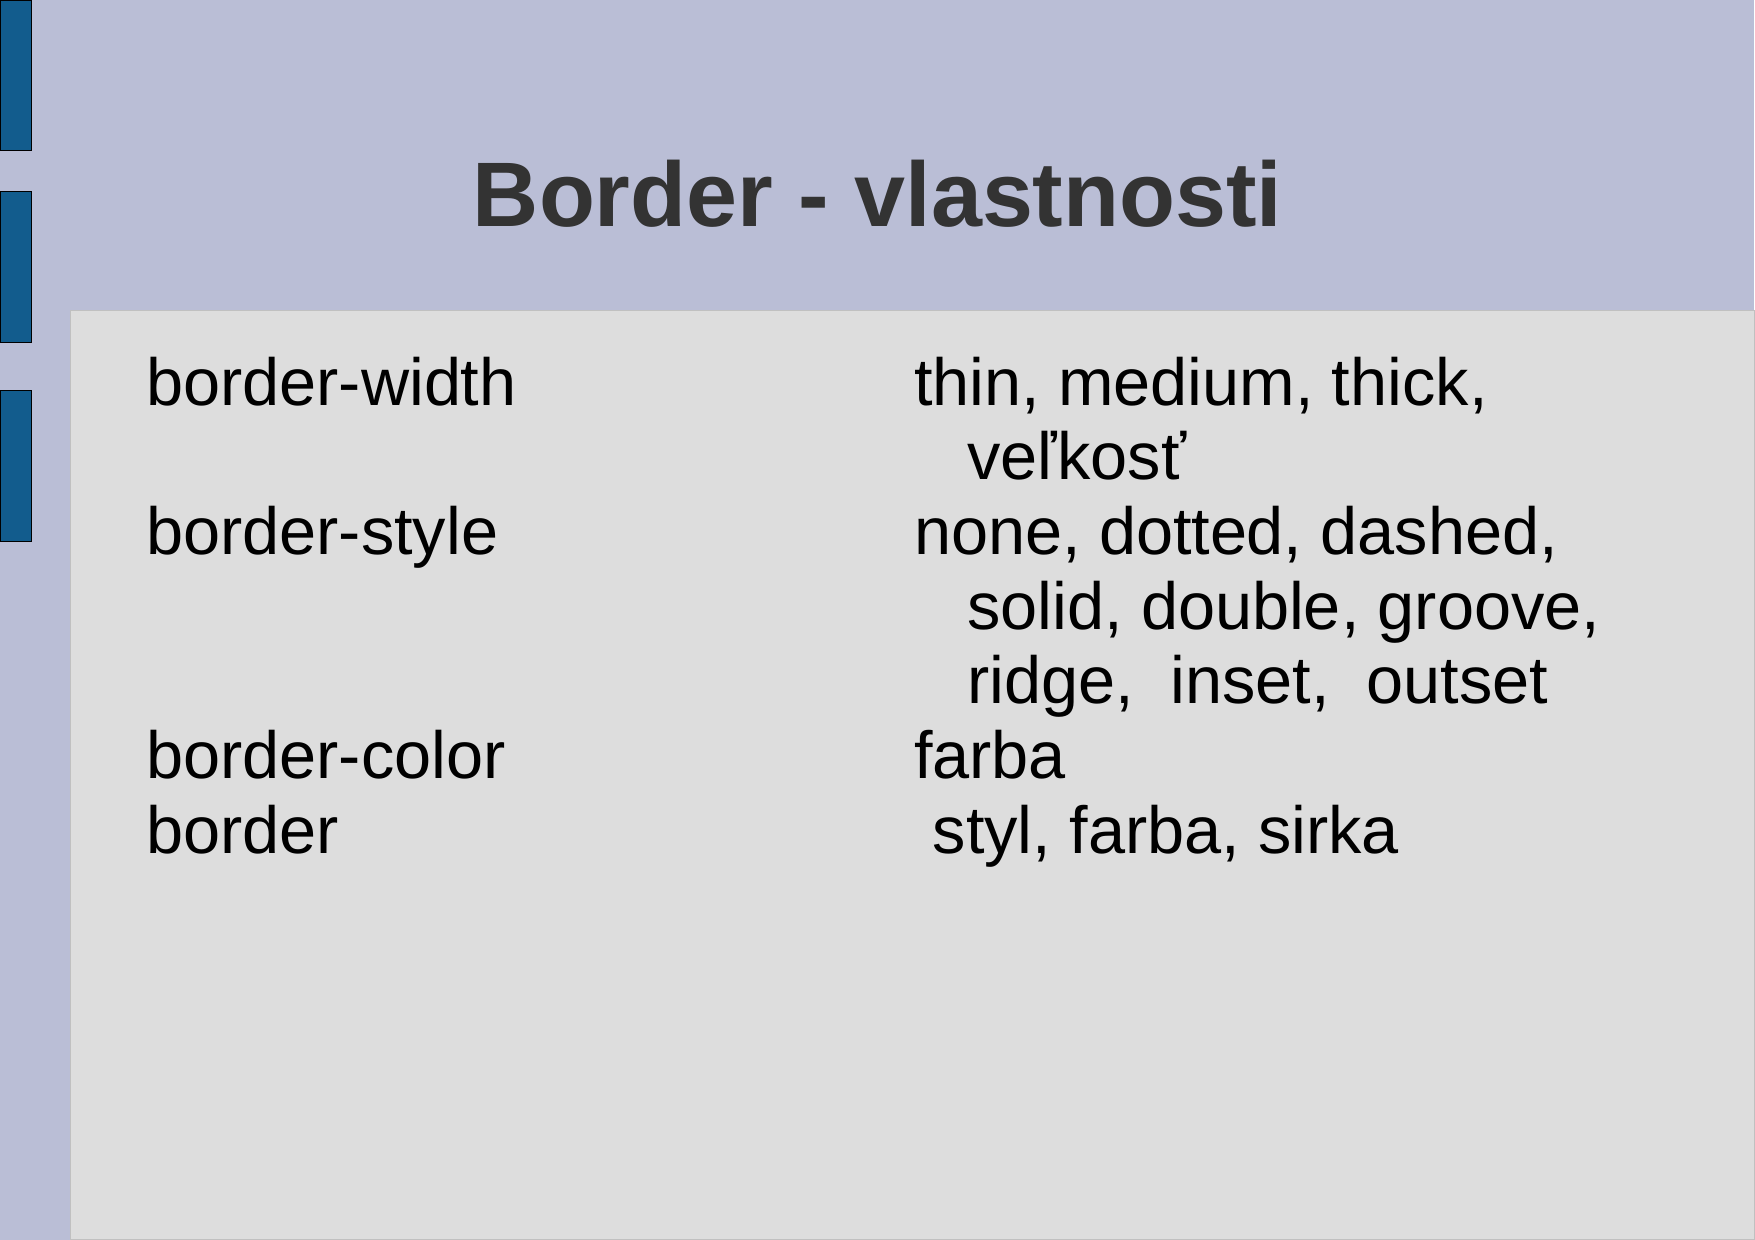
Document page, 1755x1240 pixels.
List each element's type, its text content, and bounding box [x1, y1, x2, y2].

title Border - vlastnosti [128, 91, 1628, 299]
list border-width border-style border-color border [128, 344, 860, 1126]
list thin, medium, thick, veľkosť none, dotted, dashed, solid, double, groove, ridge, inset, outset farba styl, farba, sirka [896, 344, 1628, 1111]
